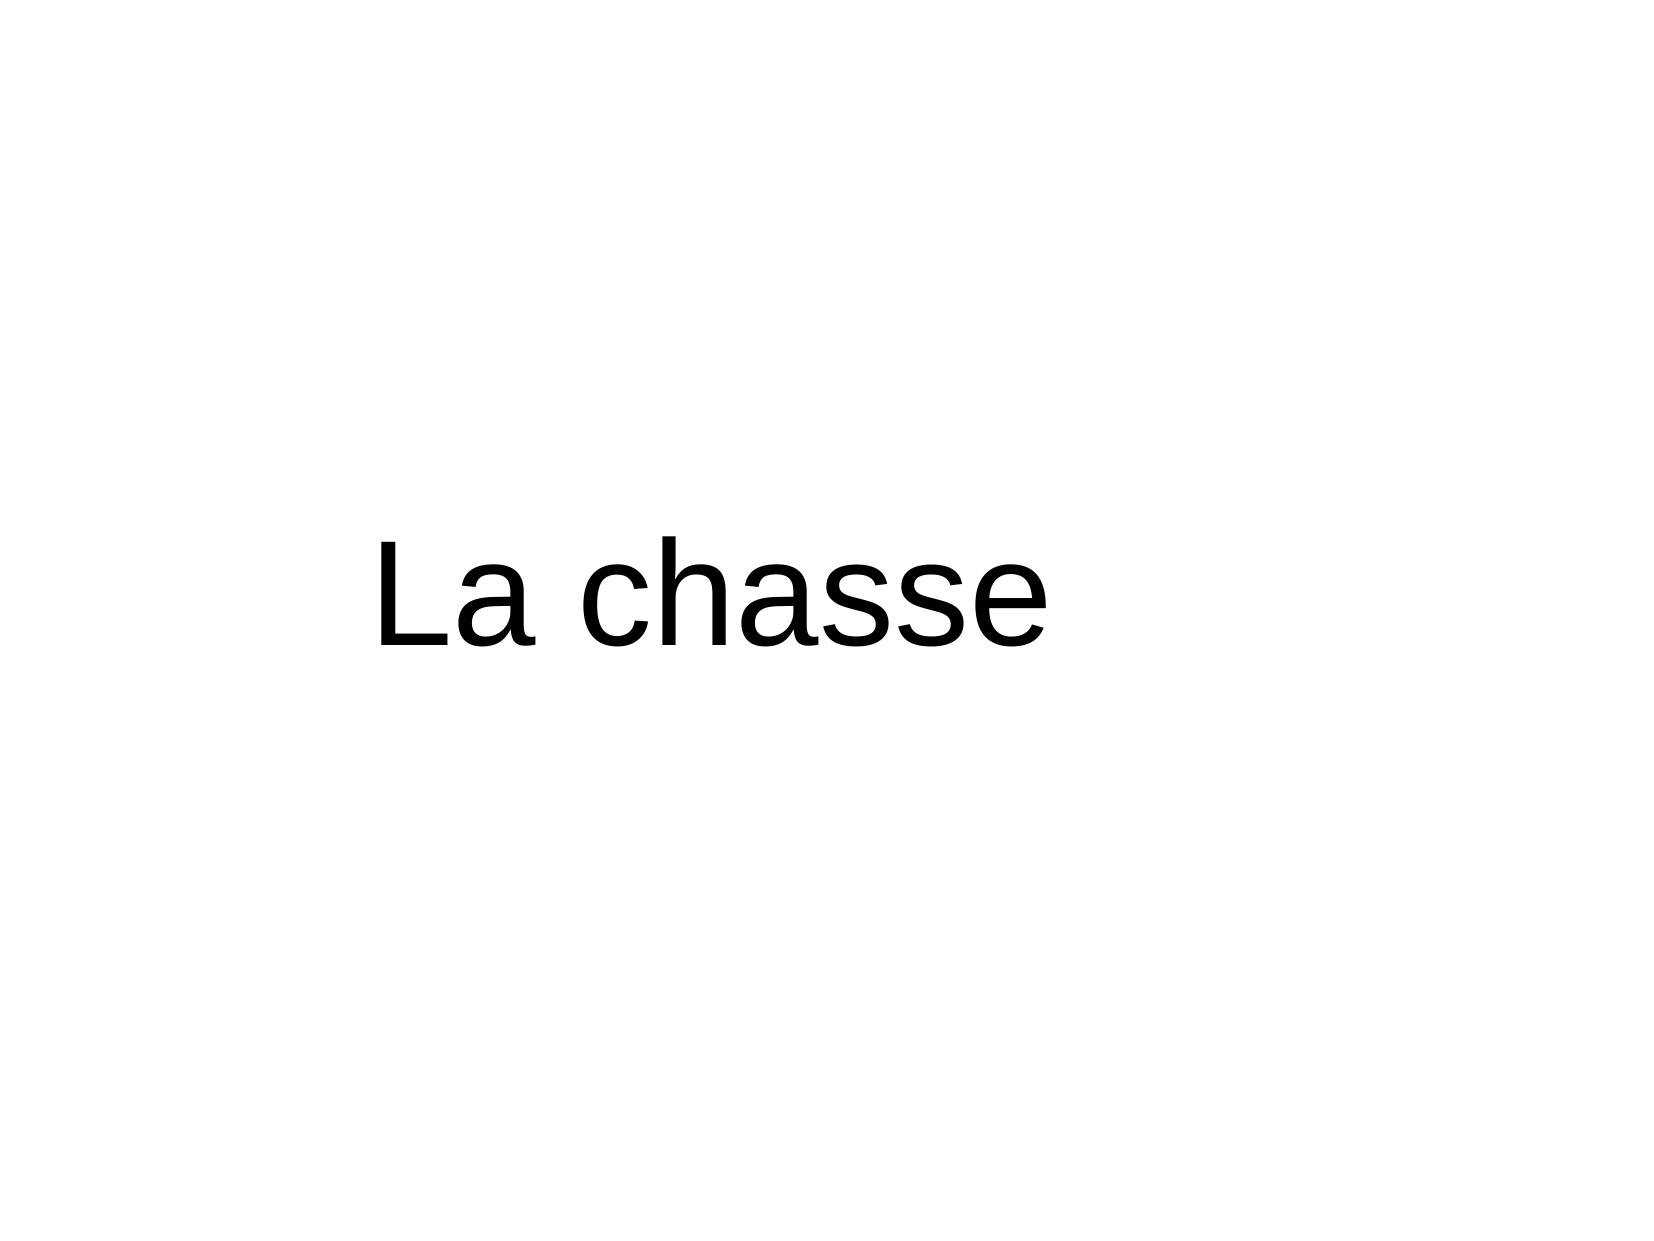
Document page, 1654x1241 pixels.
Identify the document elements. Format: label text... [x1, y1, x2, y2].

text_box La chasse [354, 501, 1388, 685]
